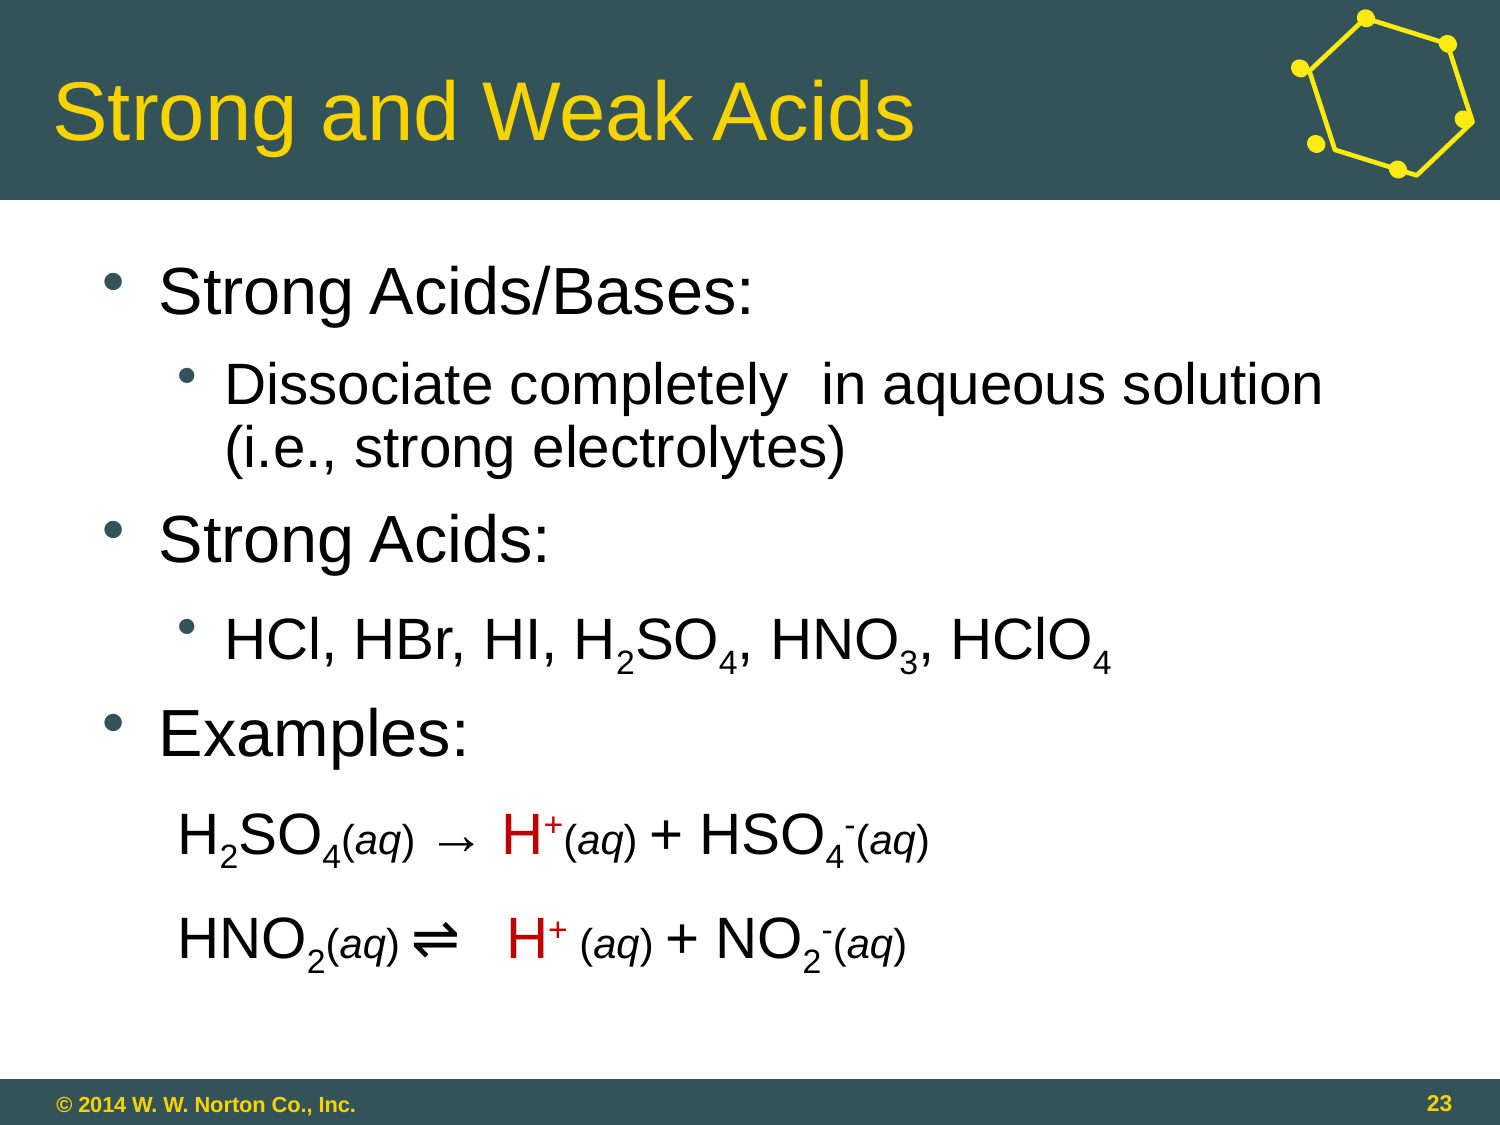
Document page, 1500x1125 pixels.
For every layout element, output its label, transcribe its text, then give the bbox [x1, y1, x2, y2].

title Strong and Weak Acids [37, 19, 1118, 195]
slide_number <number> [1408, 1085, 1468, 1120]
list Strong Acids/Bases: Dissociate completely in aqueous solution (i.e., strong electrolytes) Strong Acids: HCl, HBr, HI, H2SO4, HNO3, HClO4 Examples: H2SO4(aq) → H+(aq) + HSO4-(aq) HNO2(aq) ⇌ H+ (aq) + NO2-(aq) [87, 249, 1350, 988]
